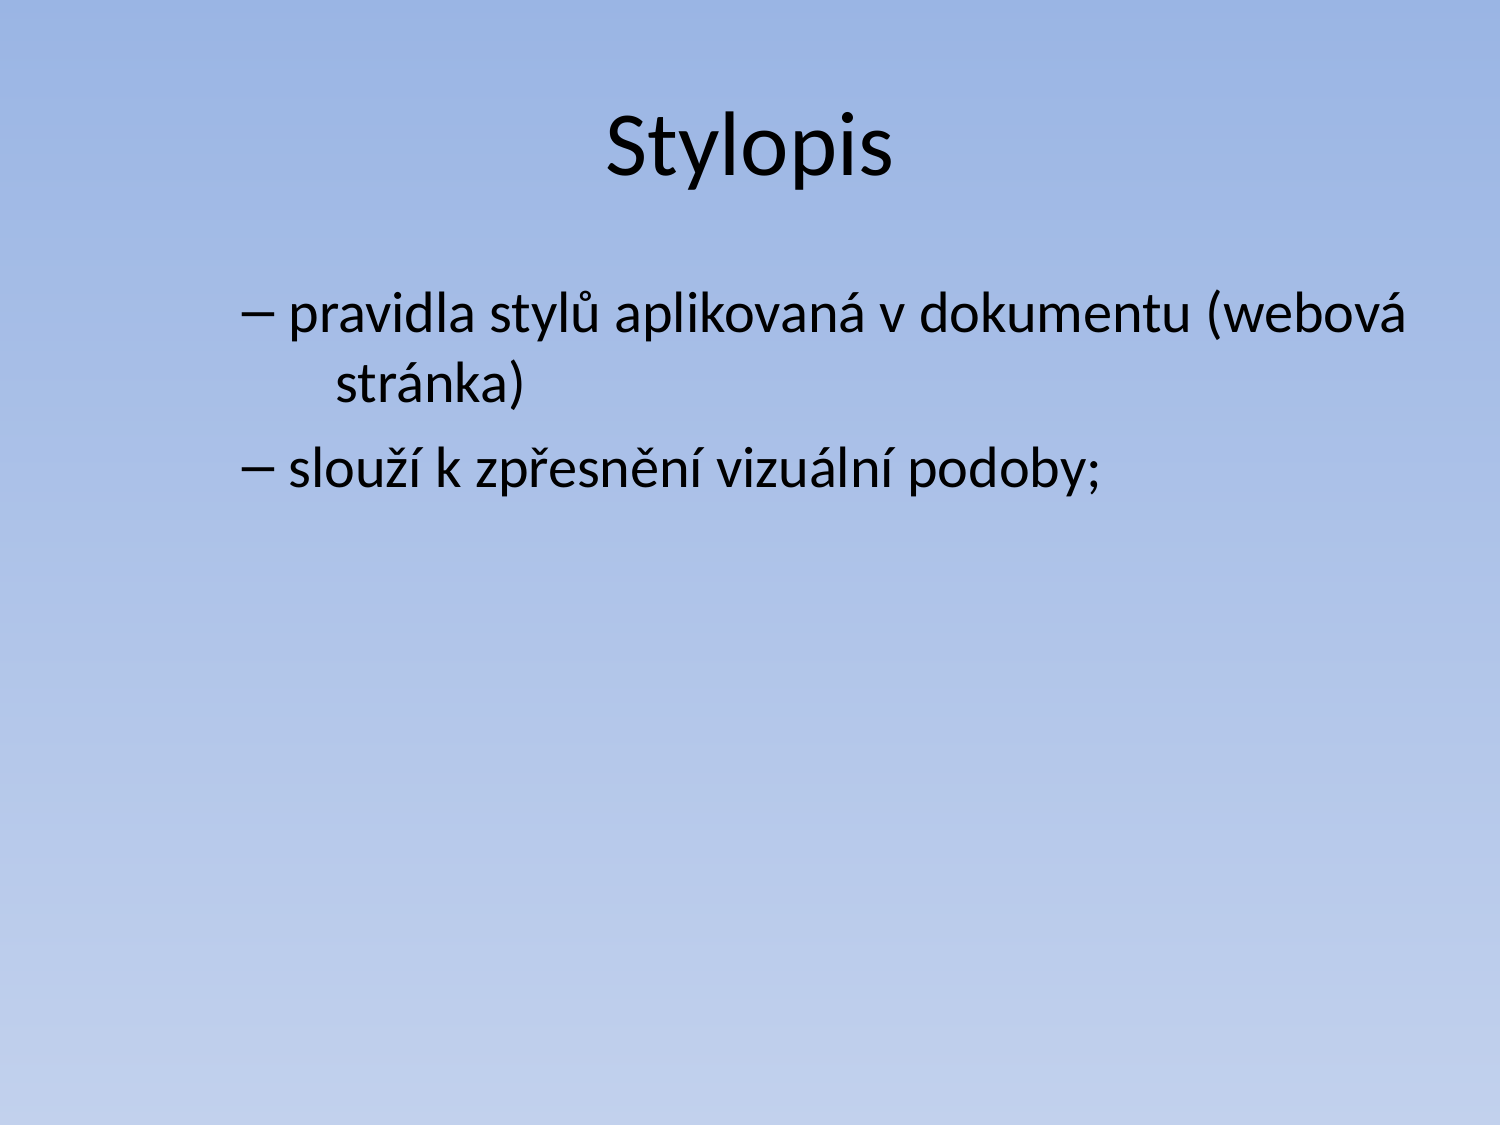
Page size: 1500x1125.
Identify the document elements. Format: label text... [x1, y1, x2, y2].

title Stylopis [75, 45, 1426, 233]
list pravidla stylů aplikovaná v dokumentu (webová stránka) slouží k zpřesnění vizuální podoby; [76, 267, 1427, 1010]
